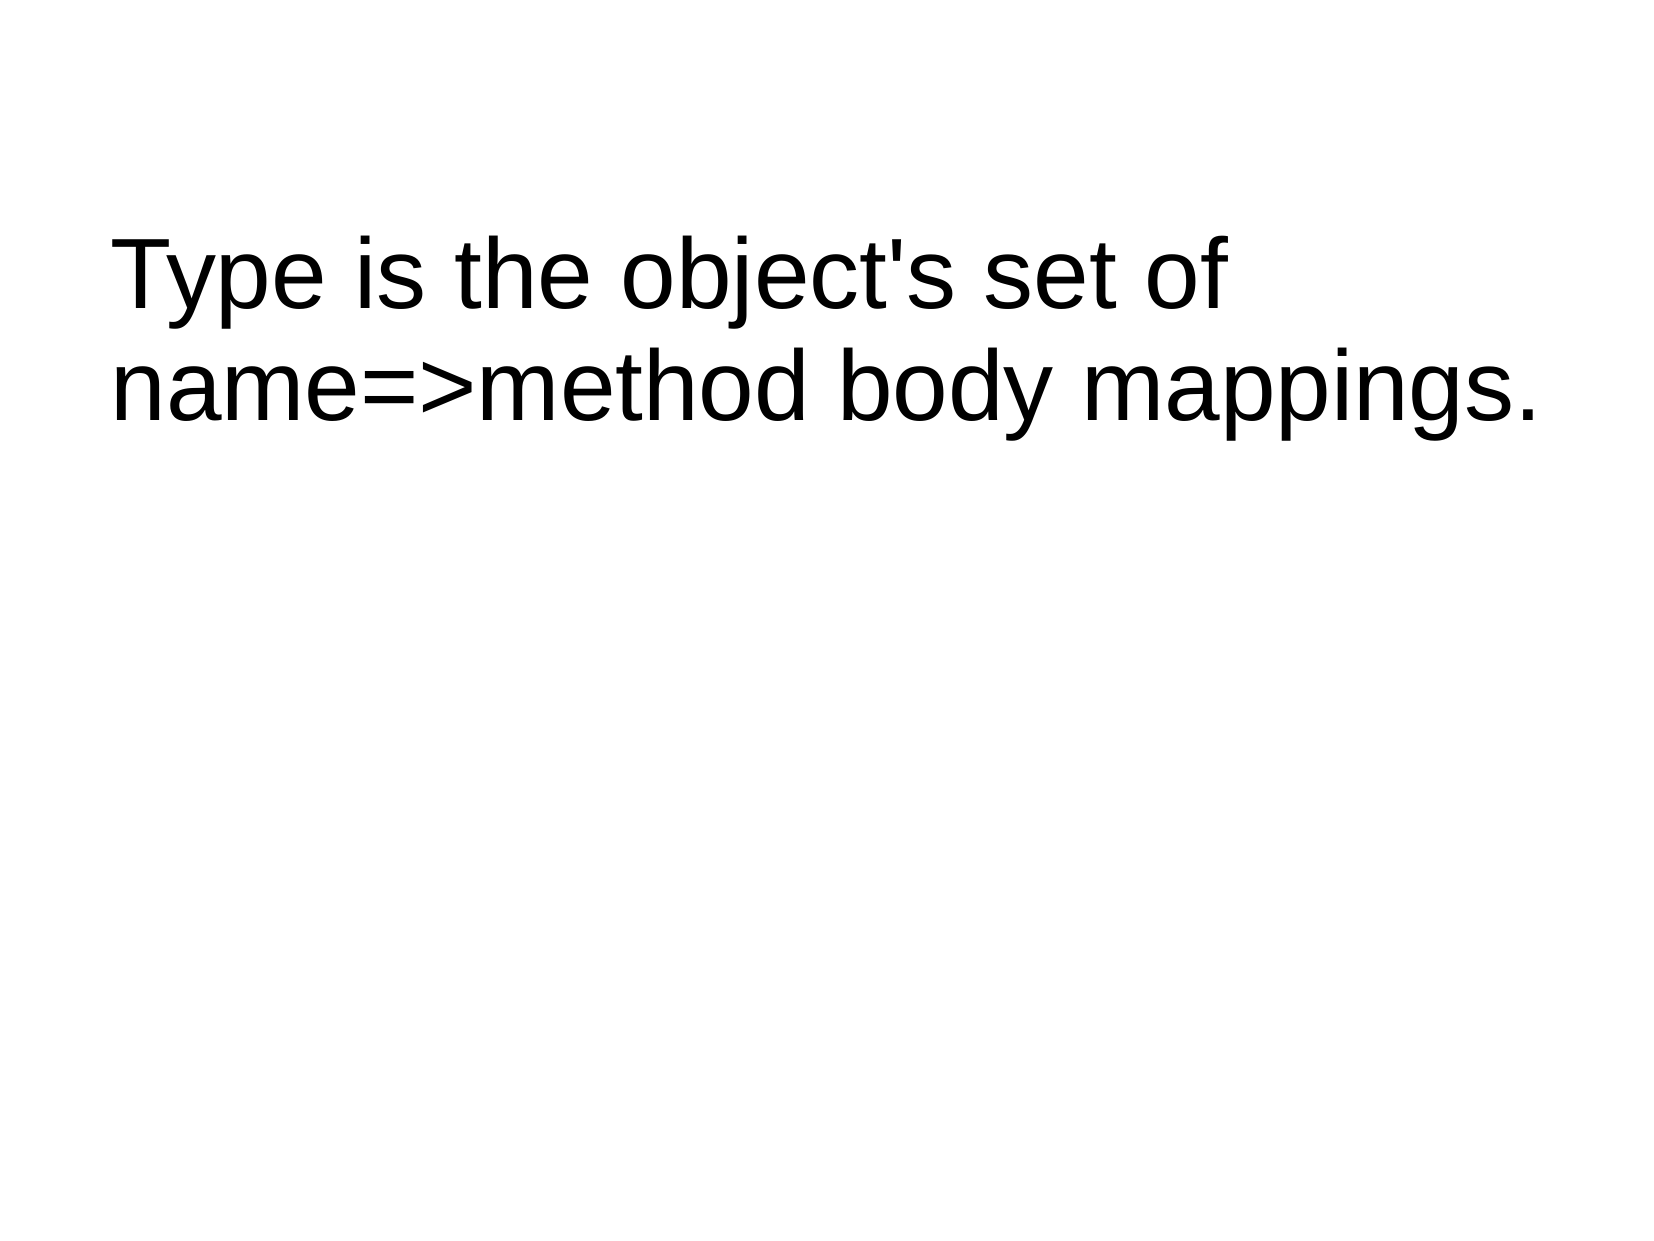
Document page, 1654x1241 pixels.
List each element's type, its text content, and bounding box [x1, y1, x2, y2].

text_box Type is the object's set of name=>method body mappings. [95, 211, 1558, 450]
